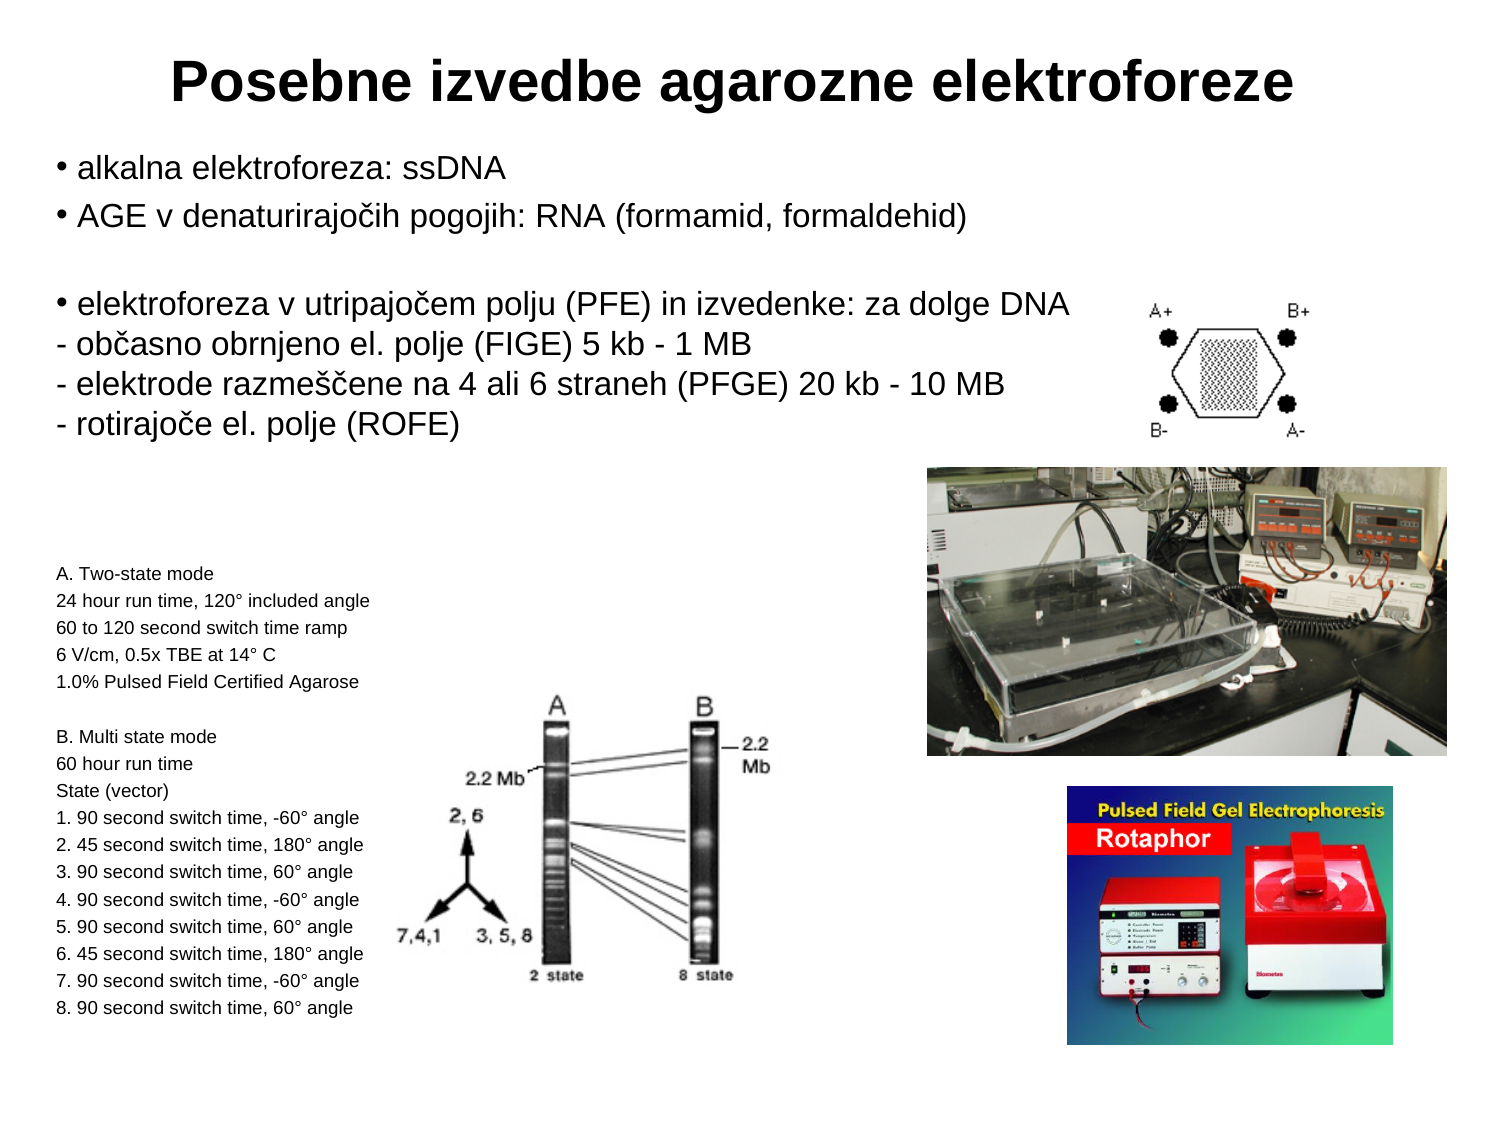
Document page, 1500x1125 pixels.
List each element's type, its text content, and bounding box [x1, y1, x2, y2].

title Posebne izvedbe agarozne elektroforeze [99, 34, 1367, 122]
text_box alkalna elektroforeza: ssDNA AGE v denaturirajočih pogojih: RNA (formamid, formaldehid) elektroforeza v utripajočem polju (PFE) in izvedenke: za dolge DNA - občasno obrnjeno el. polje (FIGE) 5 kb - 1 MB - elektrode razmeščene na 4 ali 6 straneh (PFGE) 20 kb - 10 MB - rotirajoče el. polje (ROFE) A. Two-state mode 24 hour run time, 120° included angle 60 to 120 second switch time ramp 6 V/cm, 0.5x TBE at 14° C 1.0% Pulsed Field Certified Agarose B. Multi state mode 60 hour run time State (vector) 1. 90 second switch time, -60° angle 2. 45 second switch time, 180° angle 3. 90 second switch time, 60° angle 4. 90 second switch time, -60° angle 5. 90 second switch time, 60° angle 6. 45 second switch time, 180° angle 7. 90 second switch time, -60° angle 8. 90 second switch time, 60° angle [41, 138, 1105, 1027]
picture [927, 467, 1447, 756]
picture [1067, 786, 1393, 1046]
picture [395, 680, 784, 1017]
picture [1139, 302, 1322, 442]
